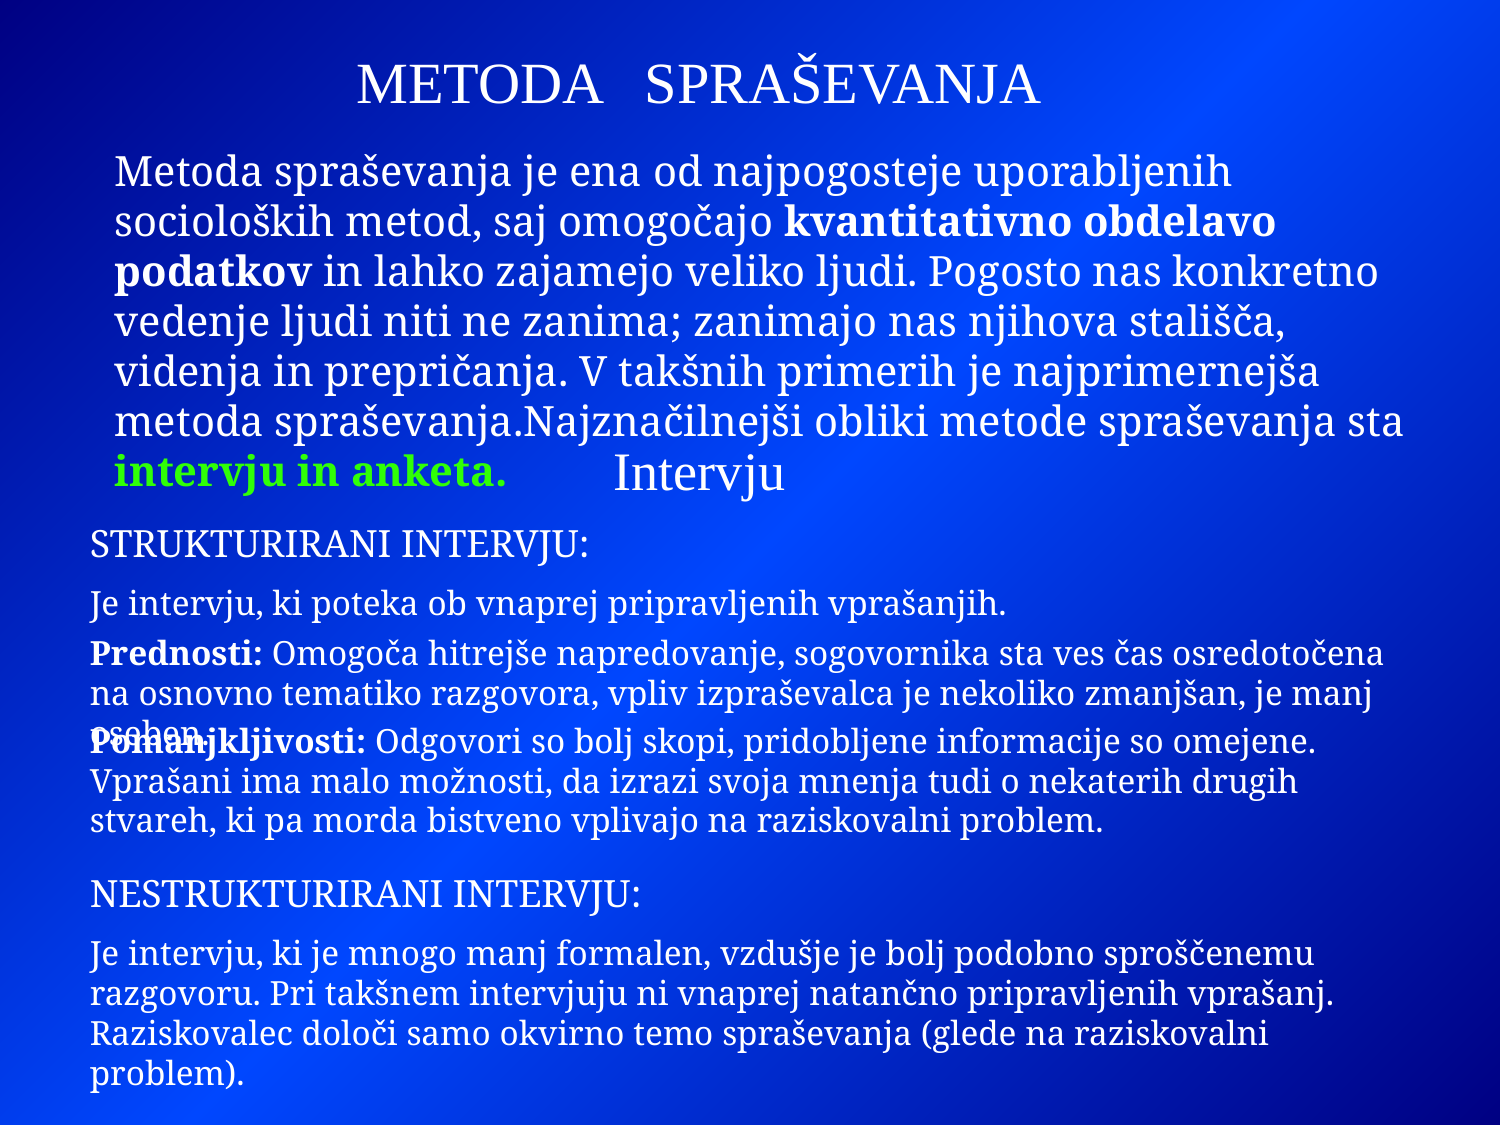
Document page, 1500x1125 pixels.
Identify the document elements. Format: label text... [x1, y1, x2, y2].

text_box Je intervju, ki poteka ob vnaprej pripravljenih vprašanjih. [74, 574, 1413, 624]
text_box Pomanjkljivosti: Odgovori so bolj skopi, pridobljene informacije so omejene. Vprašani ima malo možnosti, da izrazi svoja mnenja tudi o nekaterih drugih stvareh, ki pa morda bistveno vplivajo na raziskovalni problem. [74, 712, 1413, 848]
text_box Prednosti: Omogoča hitrejše napredovanje, sogovornika sta ves čas osredotočena na osnovno tematiko razgovora, vpliv izpraševalca je nekoliko zmanjšan, je manj oseben. [74, 624, 1413, 712]
text_box Je intervju, ki je mnogo manj formalen, vzdušje je bolj podobno sproščenemu razgovoru. Pri takšnem intervjuju ni vnaprej natančno pripravljenih vprašanj. Raziskovalec določi samo okvirno temo spraševanja (glede na raziskovalni problem). [74, 924, 1413, 1100]
text_box NESTRUKTURIRANI INTERVJU: [74, 862, 1413, 923]
text_box Metoda spraševanja je ena od najpogosteje uporabljenih socioloških metod, saj omogočajo kvantitativno obdelavo podatkov in lahko zajamejo veliko ljudi. Pogosto nas konkretno vedenje ljudi niti ne zanima; zanimajo nas njihova stališča, videnja in prepričanja. V takšnih primerih je najprimernejša metoda spraševanja.Najznačilnejši obliki metode spraševanja sta intervju in anketa. [99, 137, 1438, 425]
text_box STRUKTURIRANI INTERVJU: [74, 512, 1413, 573]
text_box Intervju [62, 425, 1475, 510]
text_box METODA SPRAŠEVANJA [37, 37, 1450, 123]
